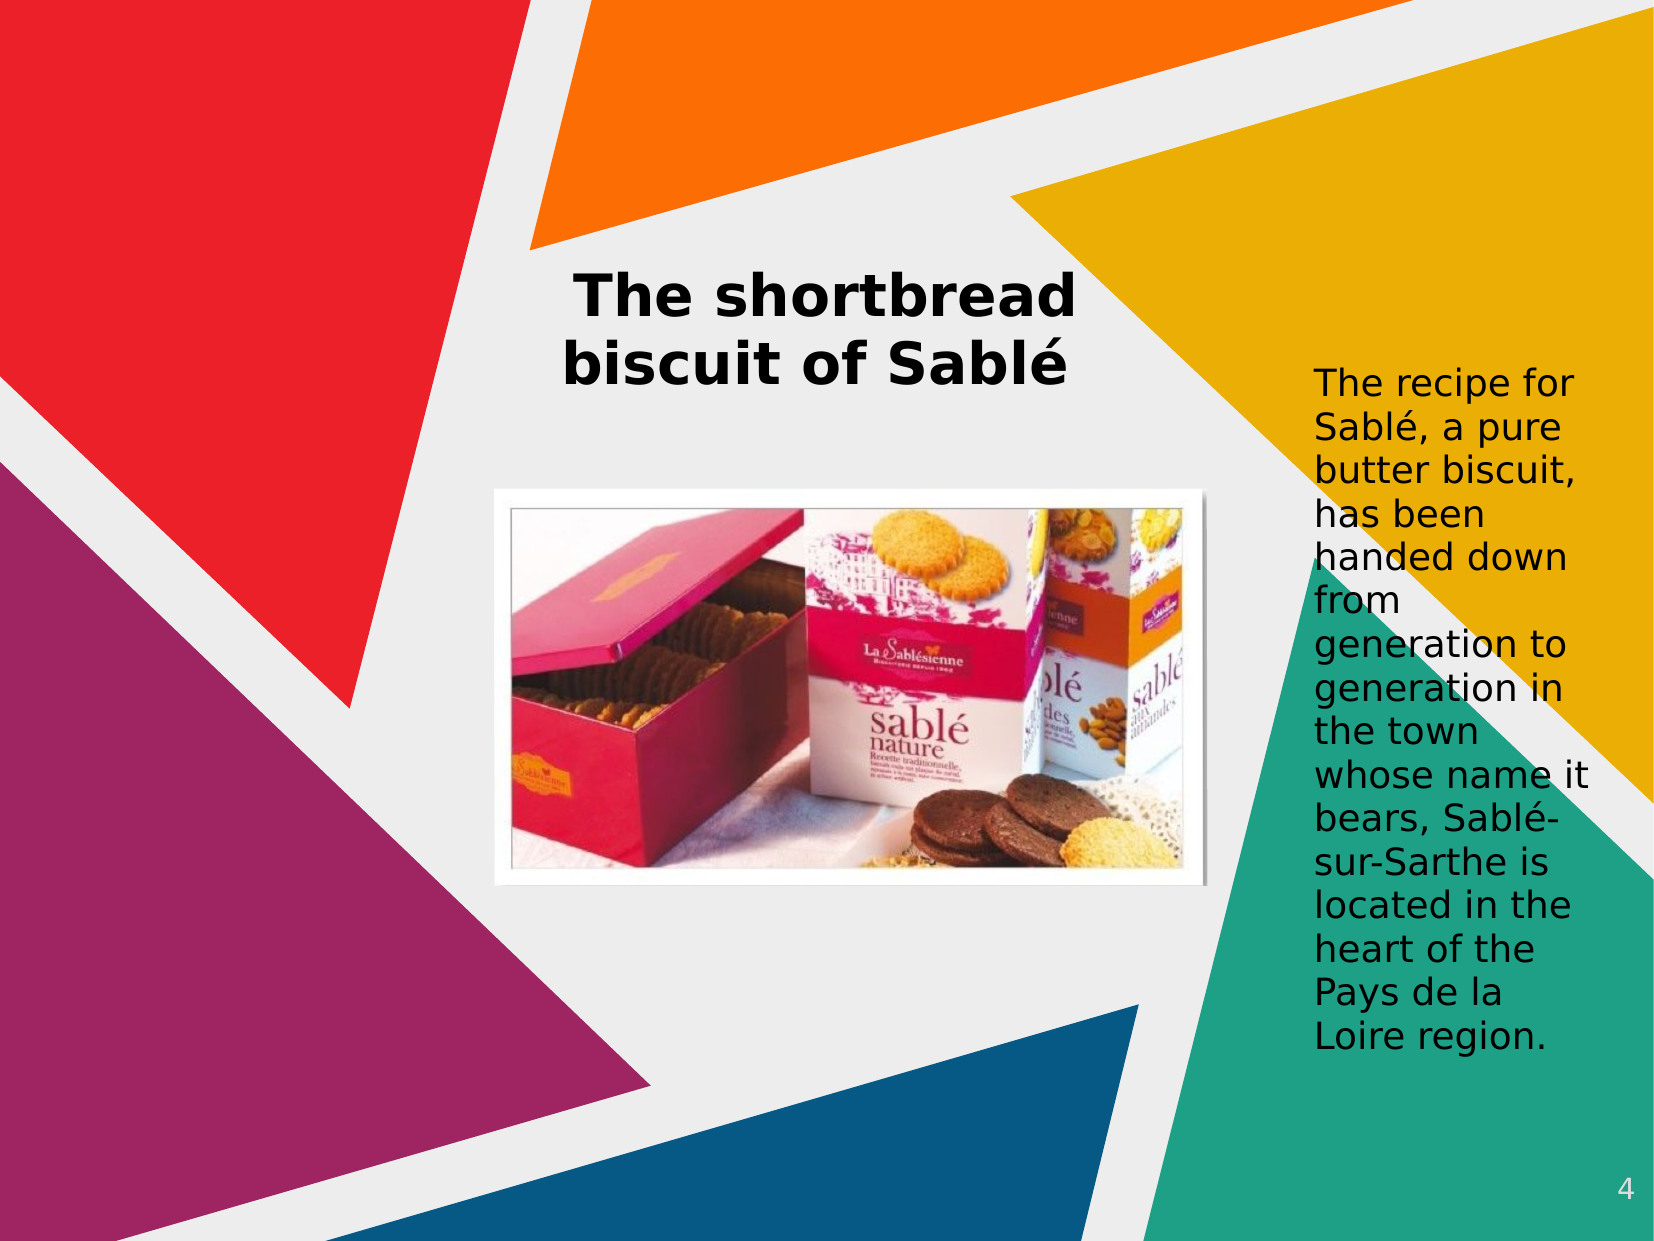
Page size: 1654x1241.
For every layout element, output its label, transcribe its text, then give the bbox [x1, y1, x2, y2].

picture [493, 488, 1208, 886]
text_box The recipe for Sablé, a pure butter biscuit, has been handed down from generation to generation in the town whose name it bears, Sablé-sur-Sarthe is located in the heart of the Pays de la Loire region. [1299, 354, 1619, 1066]
title The shortbread biscuit of Sablé [467, 226, 1185, 434]
